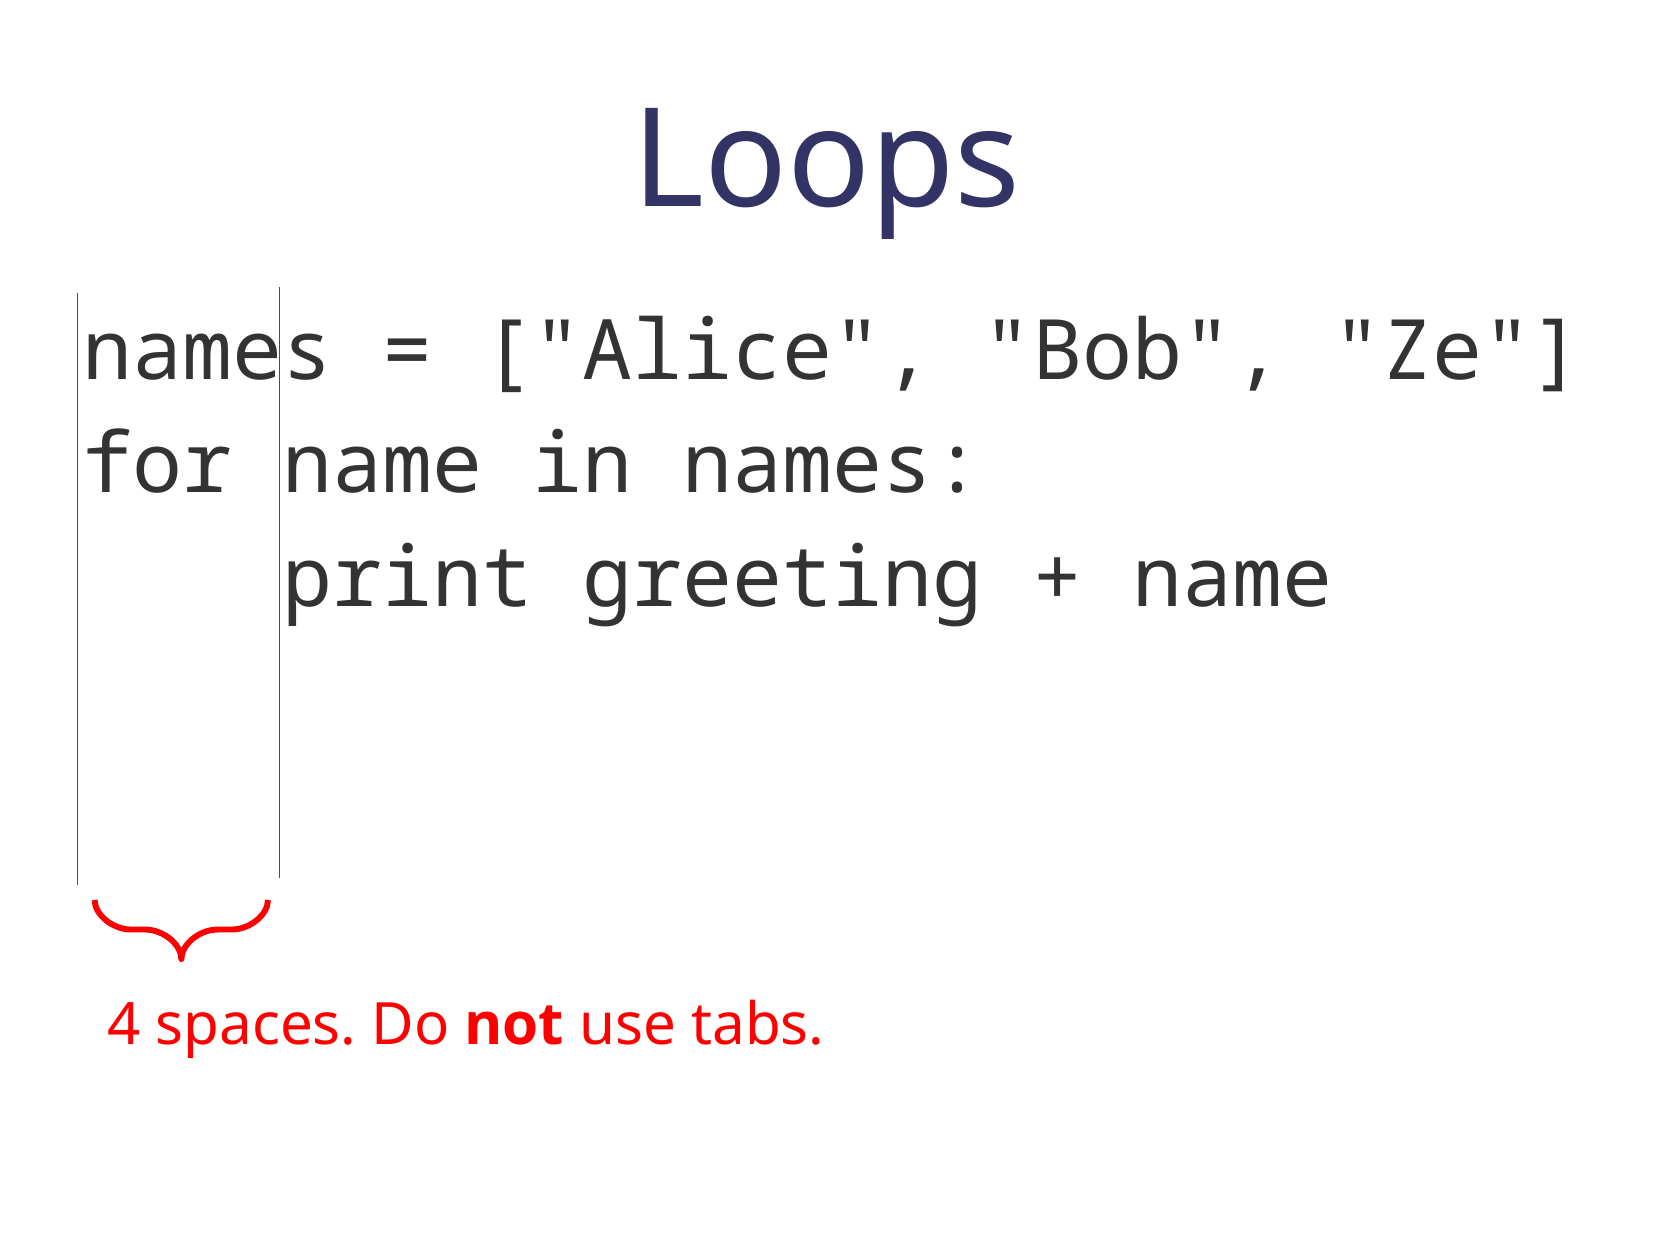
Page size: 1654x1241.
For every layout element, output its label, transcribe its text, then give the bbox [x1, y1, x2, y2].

title Loops [82, 56, 1571, 250]
text_box 4 spaces. Do not use tabs. [92, 974, 916, 1061]
subtitle names = ["Alice", "Bob", "Ze"] for name in names: print greeting + name [82, 290, 1625, 1094]
